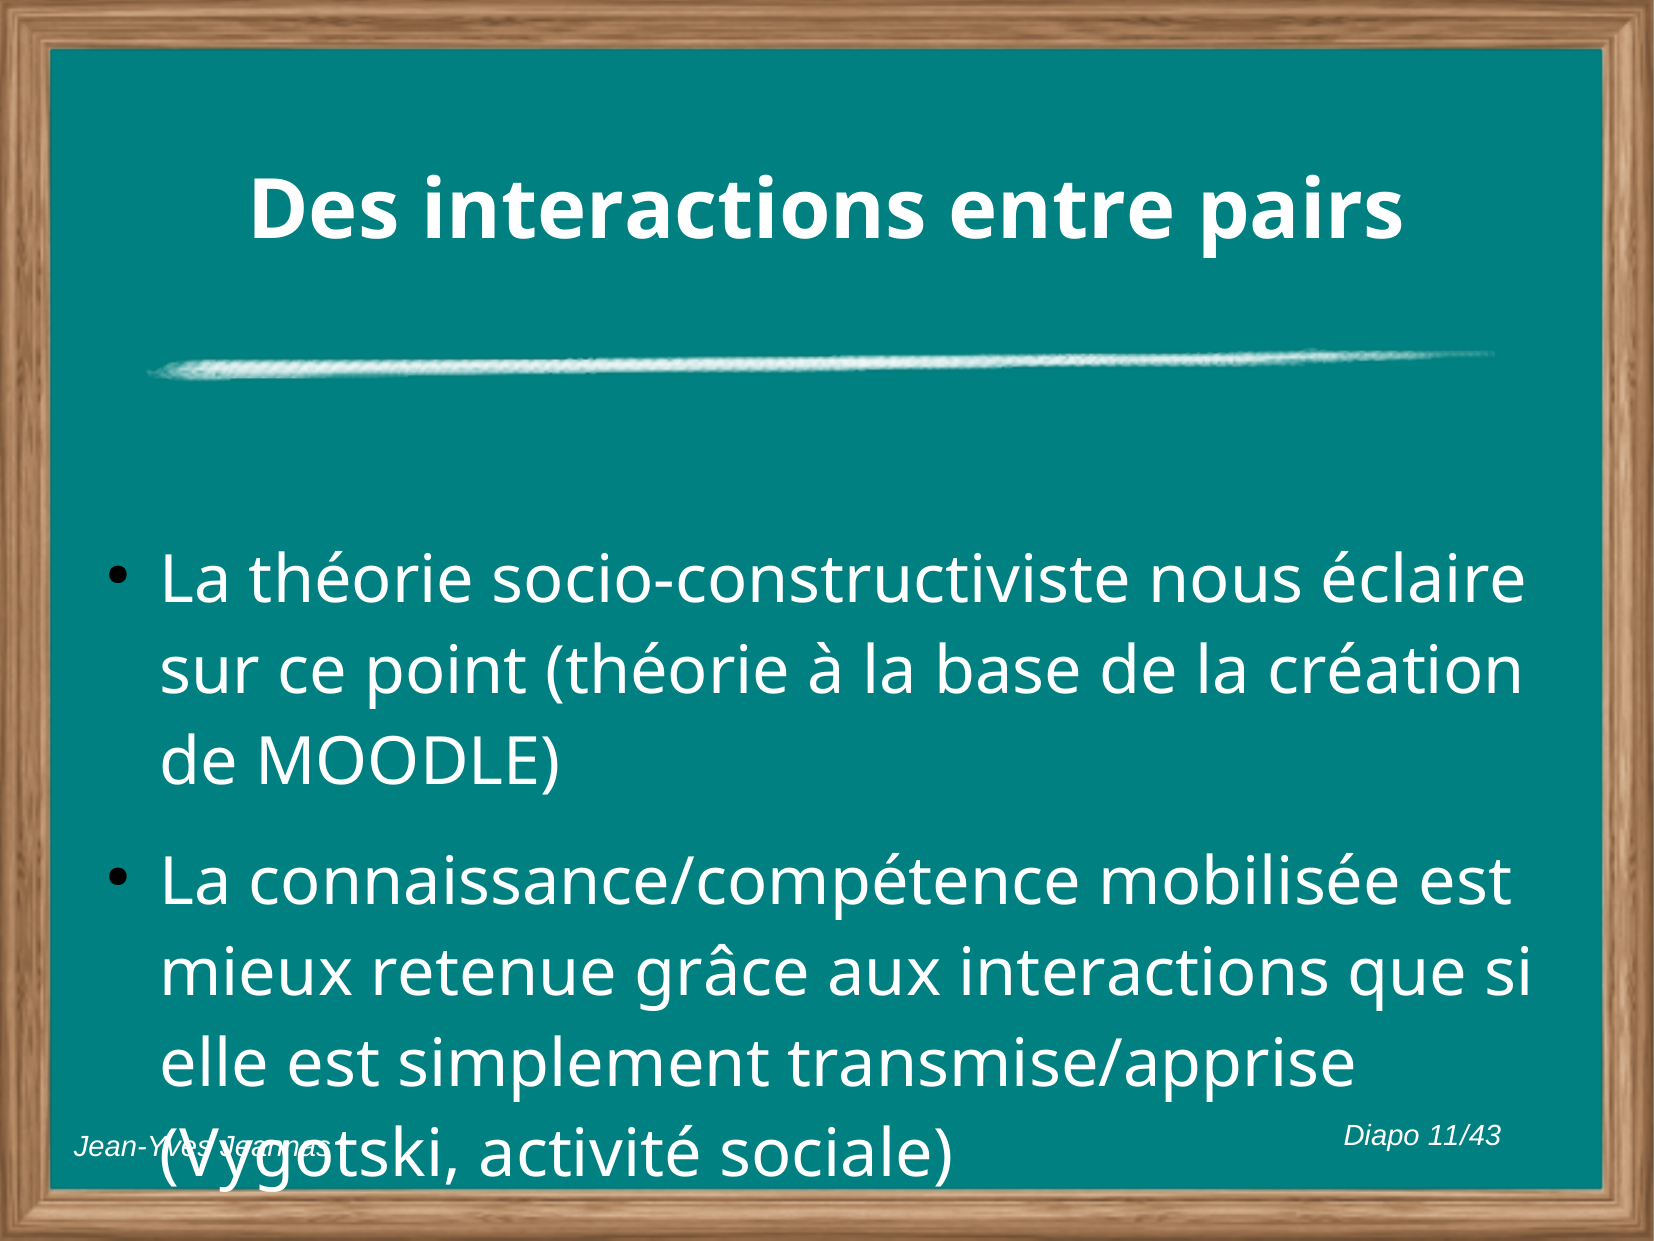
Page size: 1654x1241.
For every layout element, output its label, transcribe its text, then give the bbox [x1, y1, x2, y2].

list La théorie socio-constructiviste nous éclaire sur ce point (théorie à la base de la création de MOODLE) La connaissance/compétence mobilisée est mieux retenue grâce aux interactions que si elle est simplement transmise/apprise (Vygotski, activité sociale) [88, 531, 1565, 1173]
picture [0, 0, 1654, 1241]
title Des interactions entre pairs [88, 88, 1565, 325]
